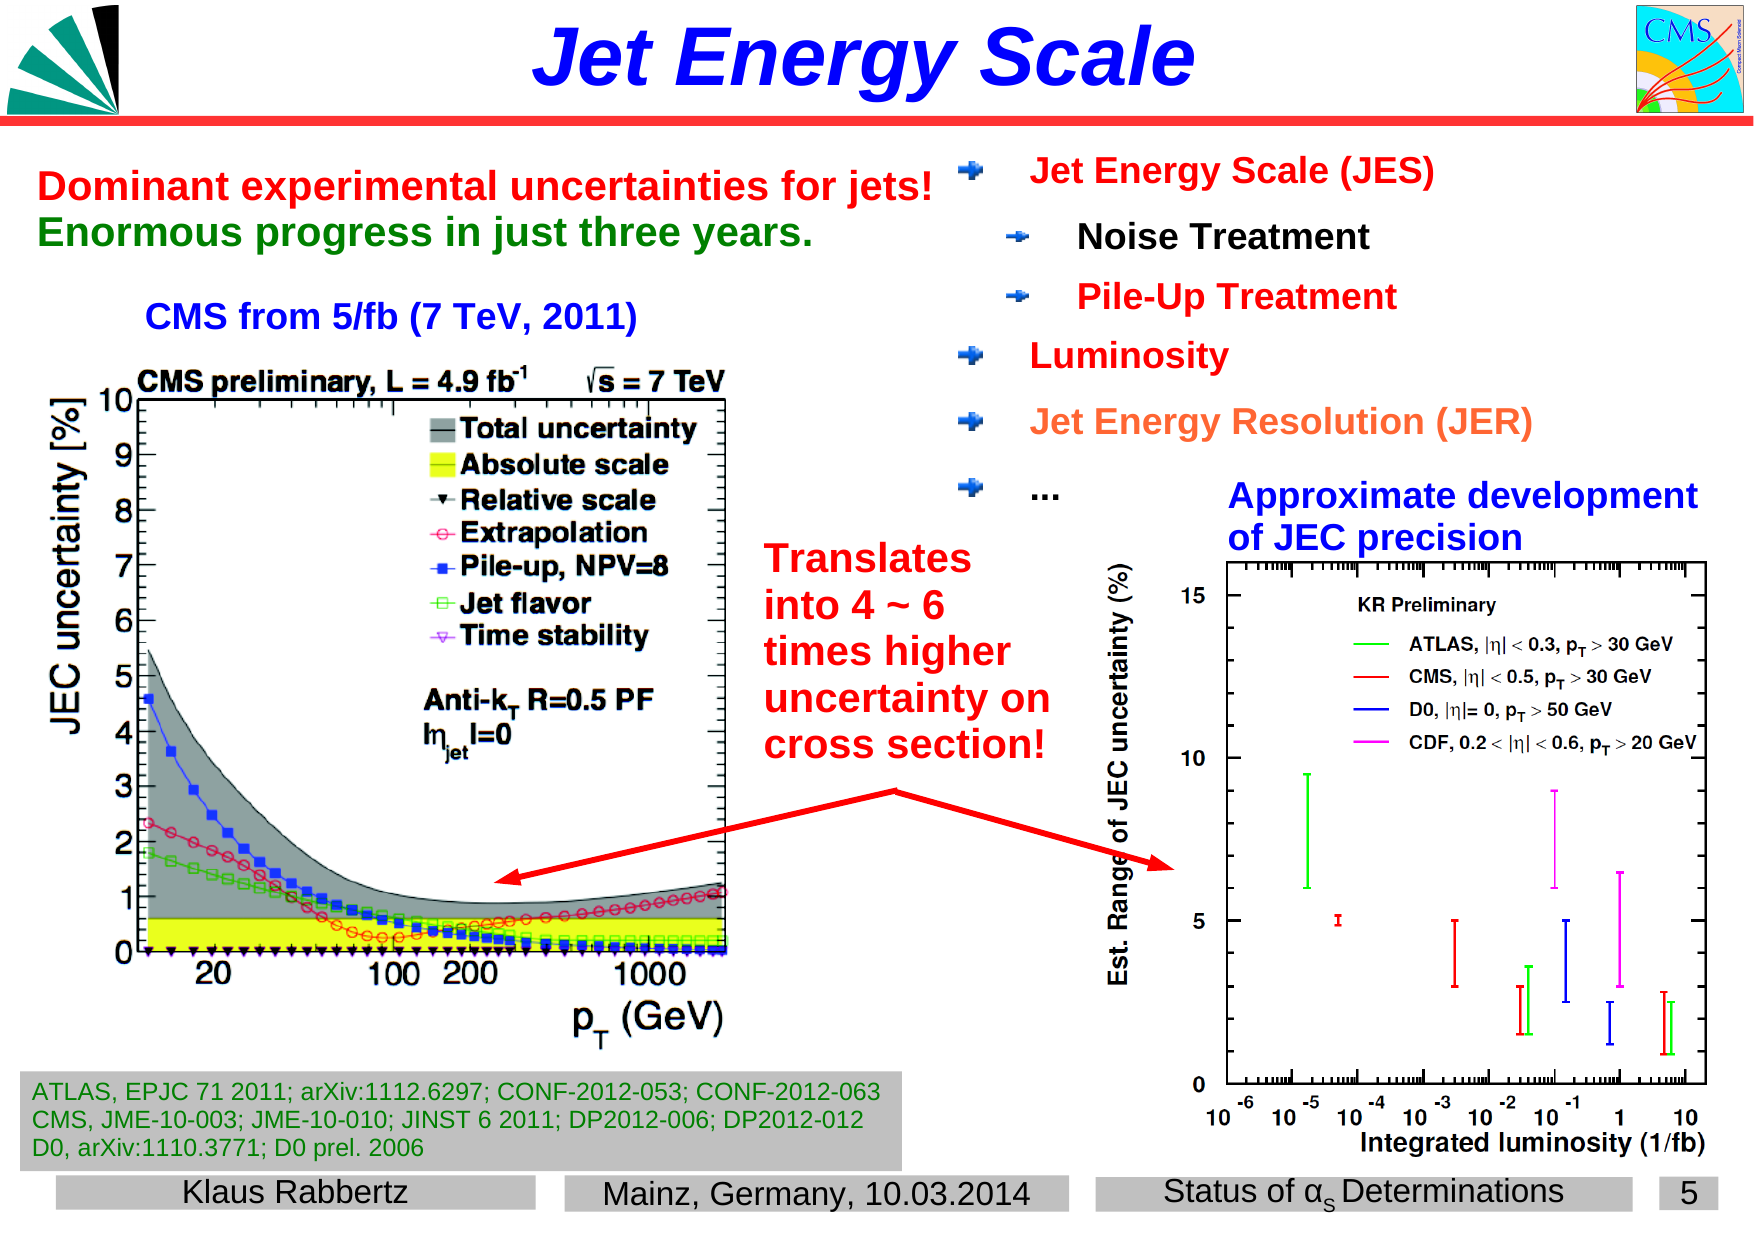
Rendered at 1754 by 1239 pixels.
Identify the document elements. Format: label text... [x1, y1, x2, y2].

picture [1636, 5, 1744, 113]
text_box Translates into 4 ~ 6 times higher uncertainty on cross section! [751, 529, 1063, 777]
picture [7, 5, 119, 116]
text_box Dominant experimental uncertainties for jets! Enormous progress in just three years. [25, 156, 899, 263]
title Jet Energy Scale [123, 0, 1606, 114]
text_box Approximate development of JEC precision [1215, 468, 1709, 565]
text_box ATLAS, EPJC 71 2011; arXiv:1112.6297; CONF-2012-053; CONF-2012-063 CMS, JME-10-003; JME-10-010; JINST 6 2011; DP2012-006; DP2012-012 D0, arXiv:1110.3771; D0 prel. 2006 [20, 1071, 894, 1172]
list Jet Energy Scale (JES) Noise Treatment Pile-Up Treatment Luminosity Jet Energy Resolution (JER) ... [899, 150, 1621, 509]
text_box CMS from 5/fb (7 TeV, 2011) [132, 289, 642, 344]
picture [1097, 544, 1727, 1163]
picture [40, 358, 735, 1052]
